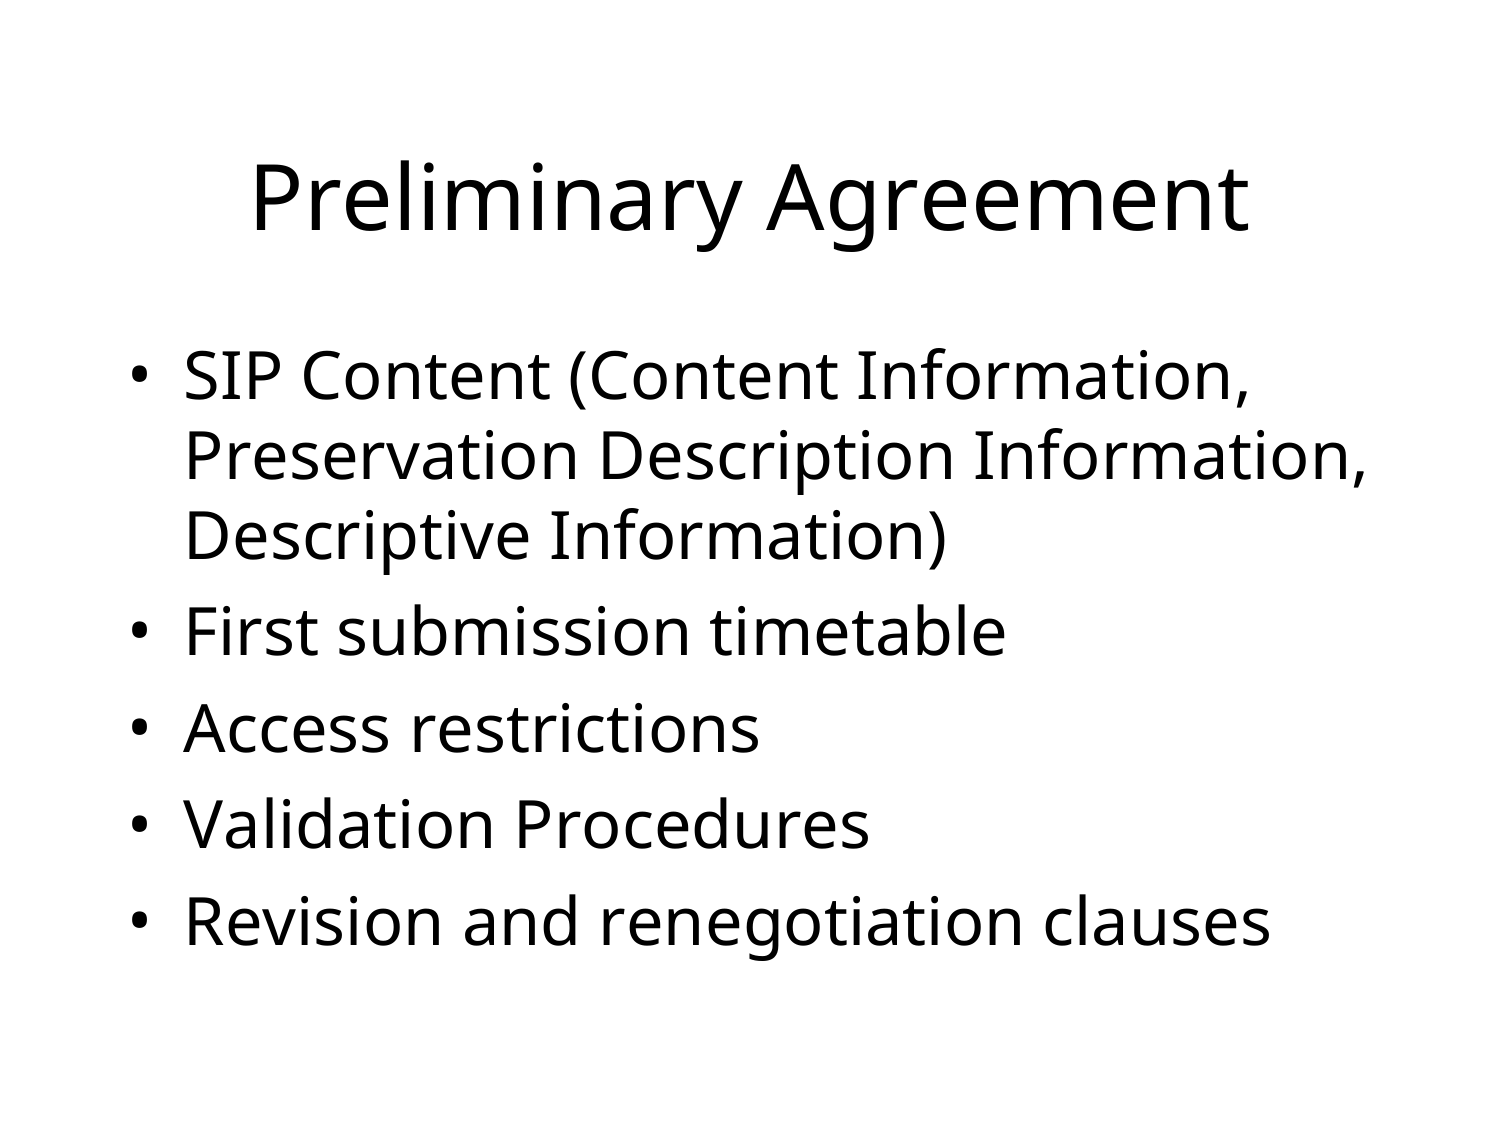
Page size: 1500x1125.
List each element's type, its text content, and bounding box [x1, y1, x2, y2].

list SIP Content (Content Information, Preservation Description Information, Descriptive Information) First submission timetable Access restrictions Validation Procedures Revision and renegotiation clauses [112, 324, 1388, 1001]
title Preliminary Agreement [112, 99, 1388, 288]
